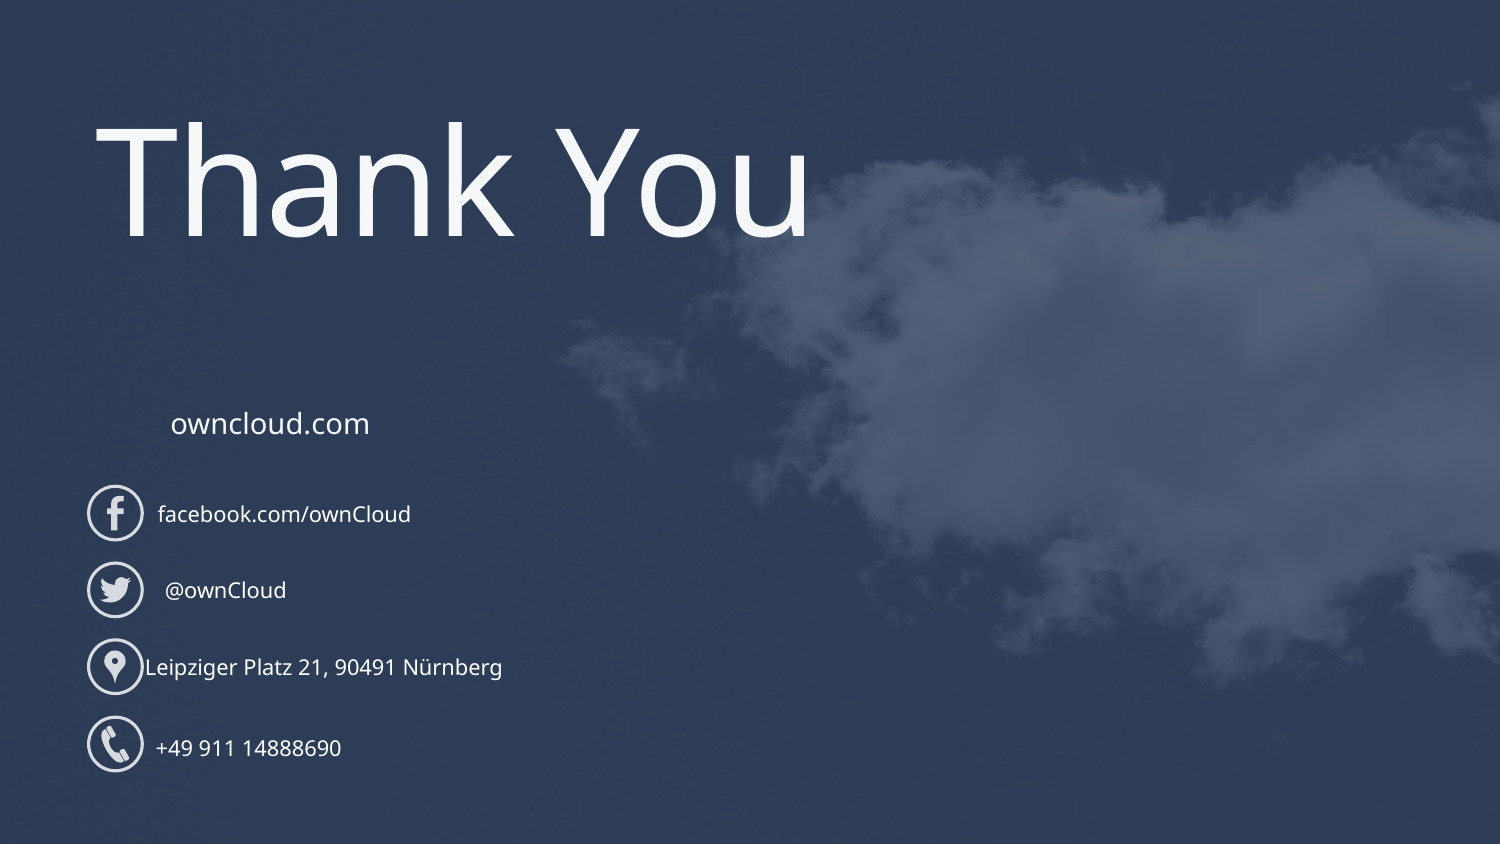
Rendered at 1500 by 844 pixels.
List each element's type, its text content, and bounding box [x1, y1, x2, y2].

text_box +49 911 14888690 [140, 726, 357, 768]
text_box @ownCloud [150, 569, 302, 611]
text_box [104, 650, 126, 685]
text_box [101, 725, 130, 763]
text_box facebook.com/ownCloud [142, 493, 427, 535]
text_box [107, 495, 124, 531]
text_box [99, 577, 132, 603]
picture [0, 0, 1500, 844]
text_box Leipziger Platz 21, 90491 Nürnberg [135, 645, 519, 687]
text_box Thank You [81, 79, 866, 274]
text_box owncloud.com [155, 398, 688, 448]
